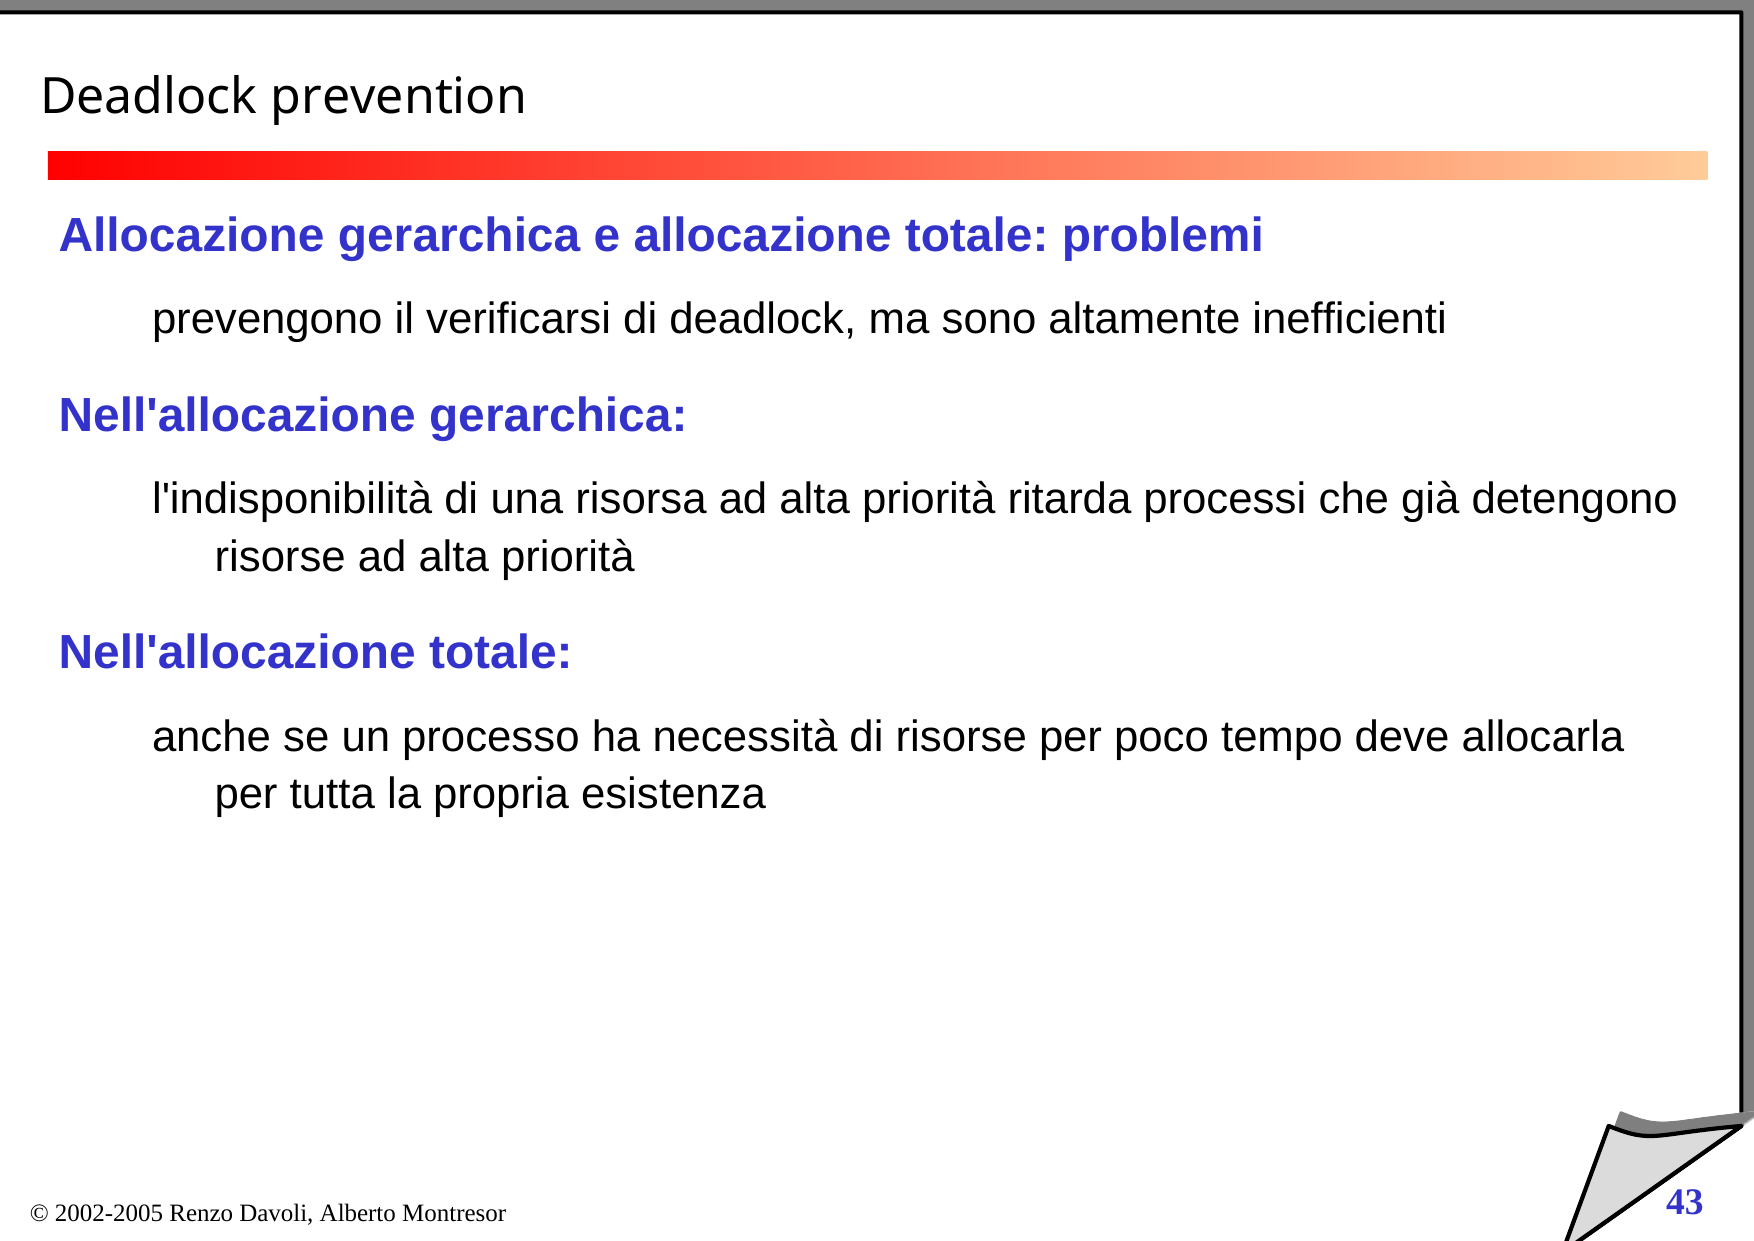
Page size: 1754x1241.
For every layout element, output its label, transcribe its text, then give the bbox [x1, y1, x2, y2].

text_box q [750, 152, 754, 179]
list Allocazione gerarchica e allocazione totale: problemi prevengono il verificarsi di deadlock, ma sono altamente inefficienti Nell'allocazione gerarchica: l'indisponibilità di una risorsa ad alta priorità ritarda processi che già detengono risorse ad alta priorità Nell'allocazione totale: anche se un processo ha necessità di risorse per poco tempo deve allocarla per tutta la propria esistenza [58, 206, 1696, 943]
title Deadlock prevention [40, 49, 1714, 144]
